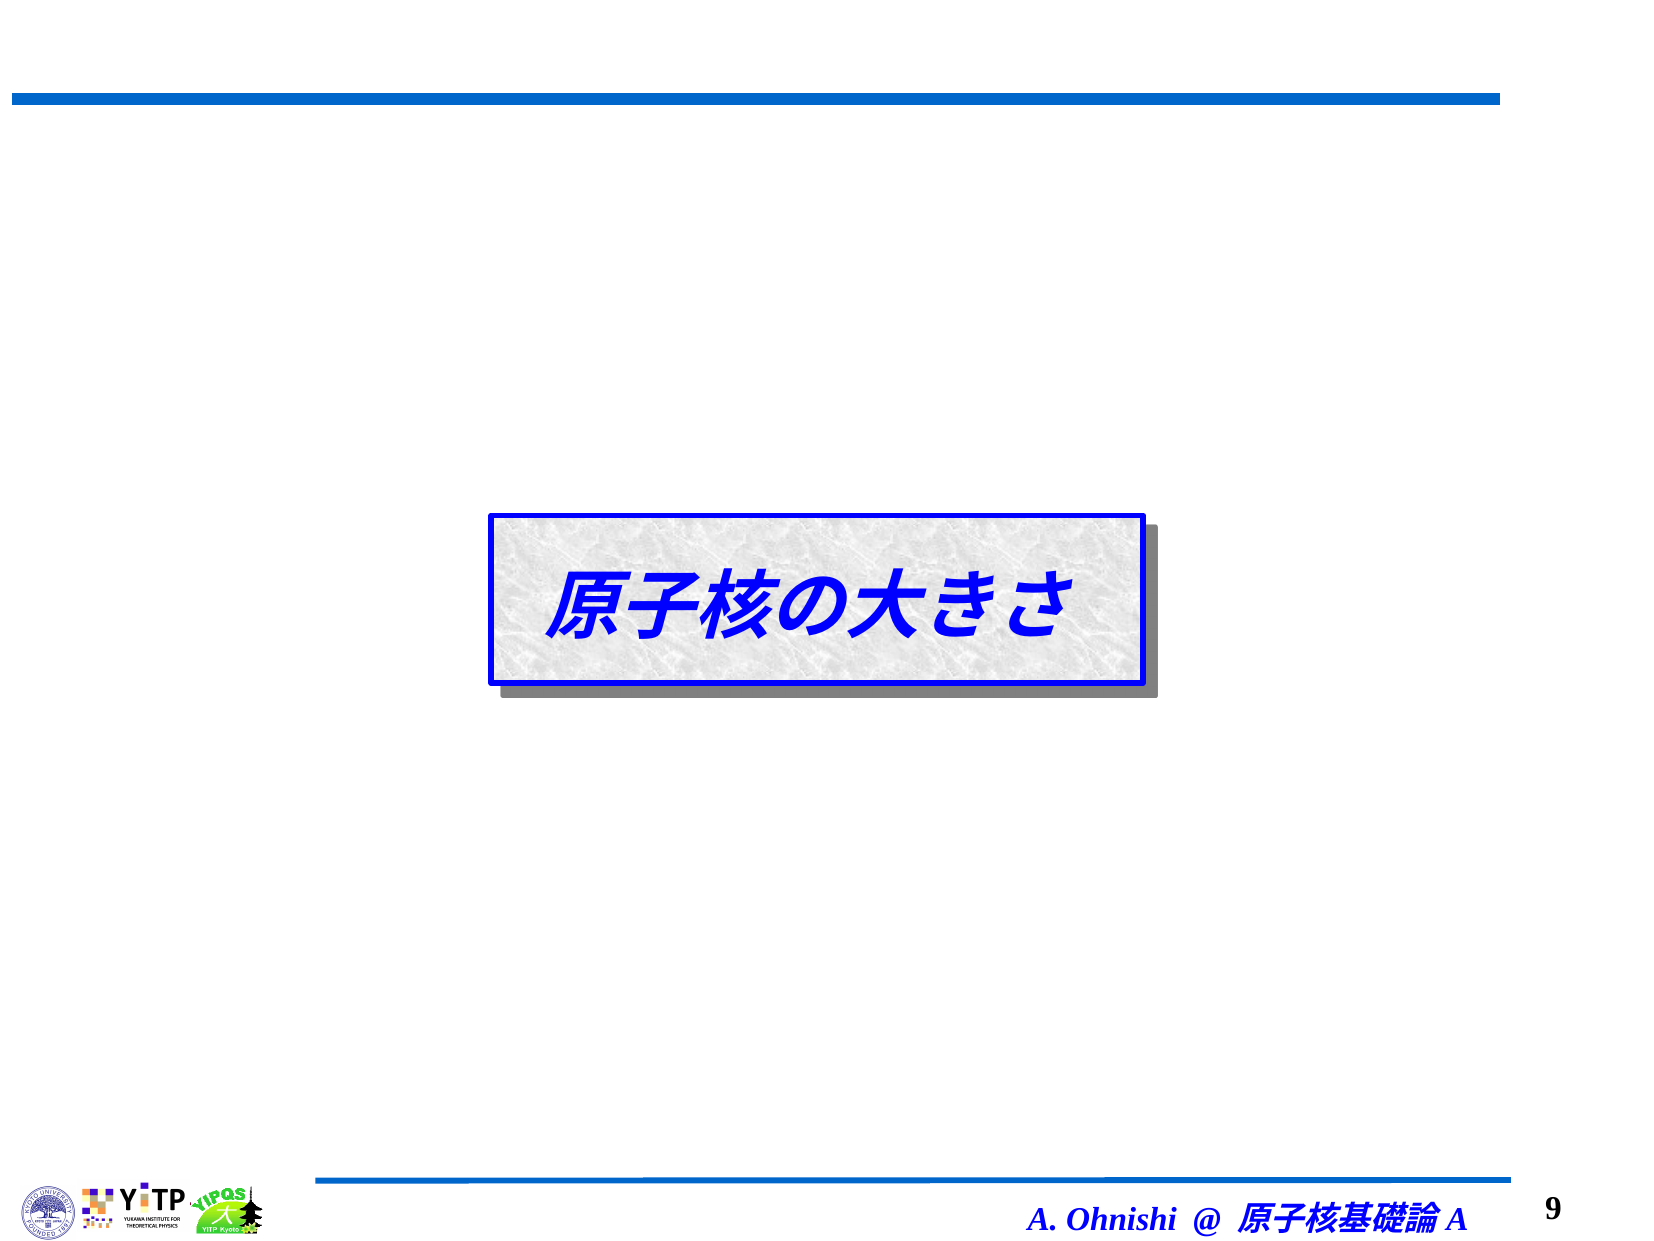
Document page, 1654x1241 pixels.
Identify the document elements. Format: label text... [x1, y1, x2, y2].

picture [494, 656, 1140, 680]
text_box 原子核の大きさ [491, 515, 1144, 656]
picture [77, 1179, 263, 1234]
picture [20, 1185, 76, 1241]
